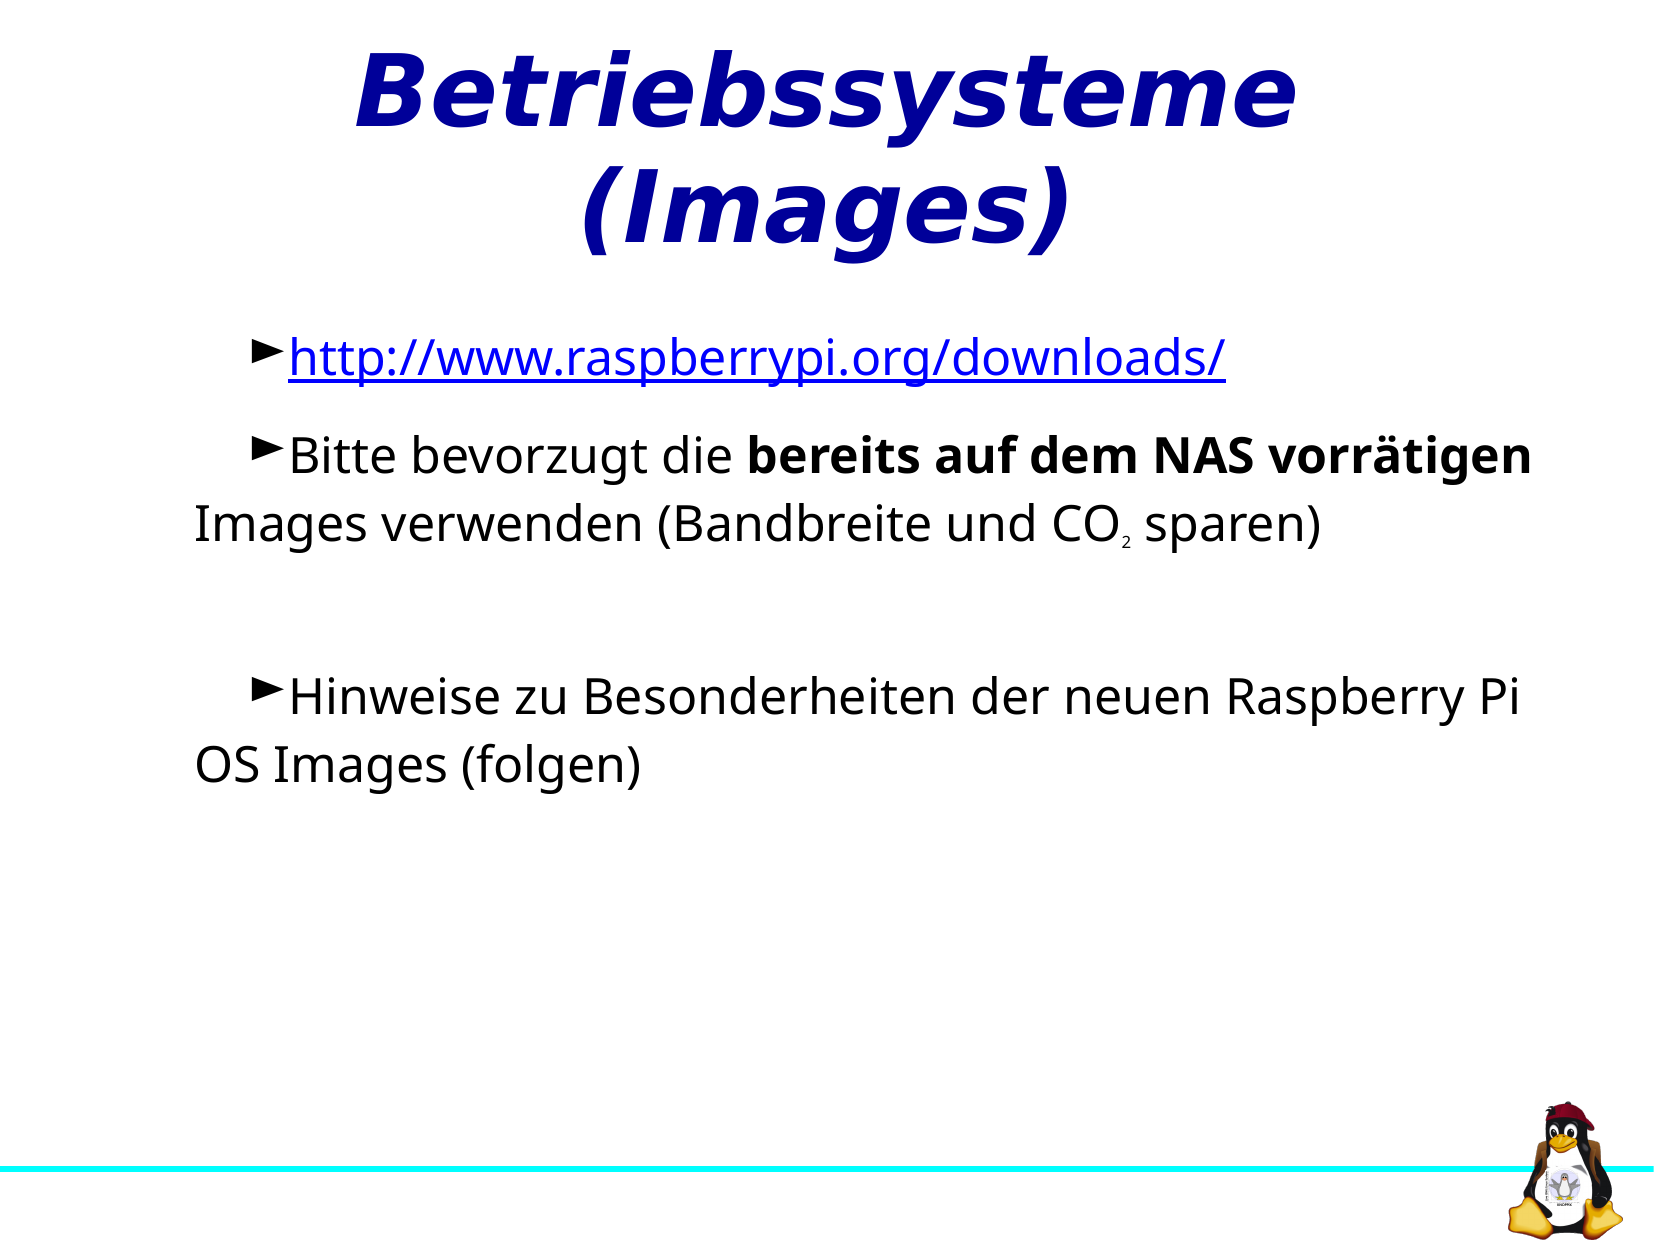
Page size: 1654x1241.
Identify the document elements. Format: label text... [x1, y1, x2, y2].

title Betriebssysteme (Images) [121, 33, 1534, 267]
list http://www.raspberrypi.org/downloads/ Bitte bevorzugt die bereits auf dem NAS vorrätigen Images verwenden (Bandbreite und CO2 sparen) Hinweise zu Besonderheiten der neuen Raspberry Pi OS Images (folgen) [121, 322, 1561, 1034]
picture [1505, 1100, 1625, 1241]
